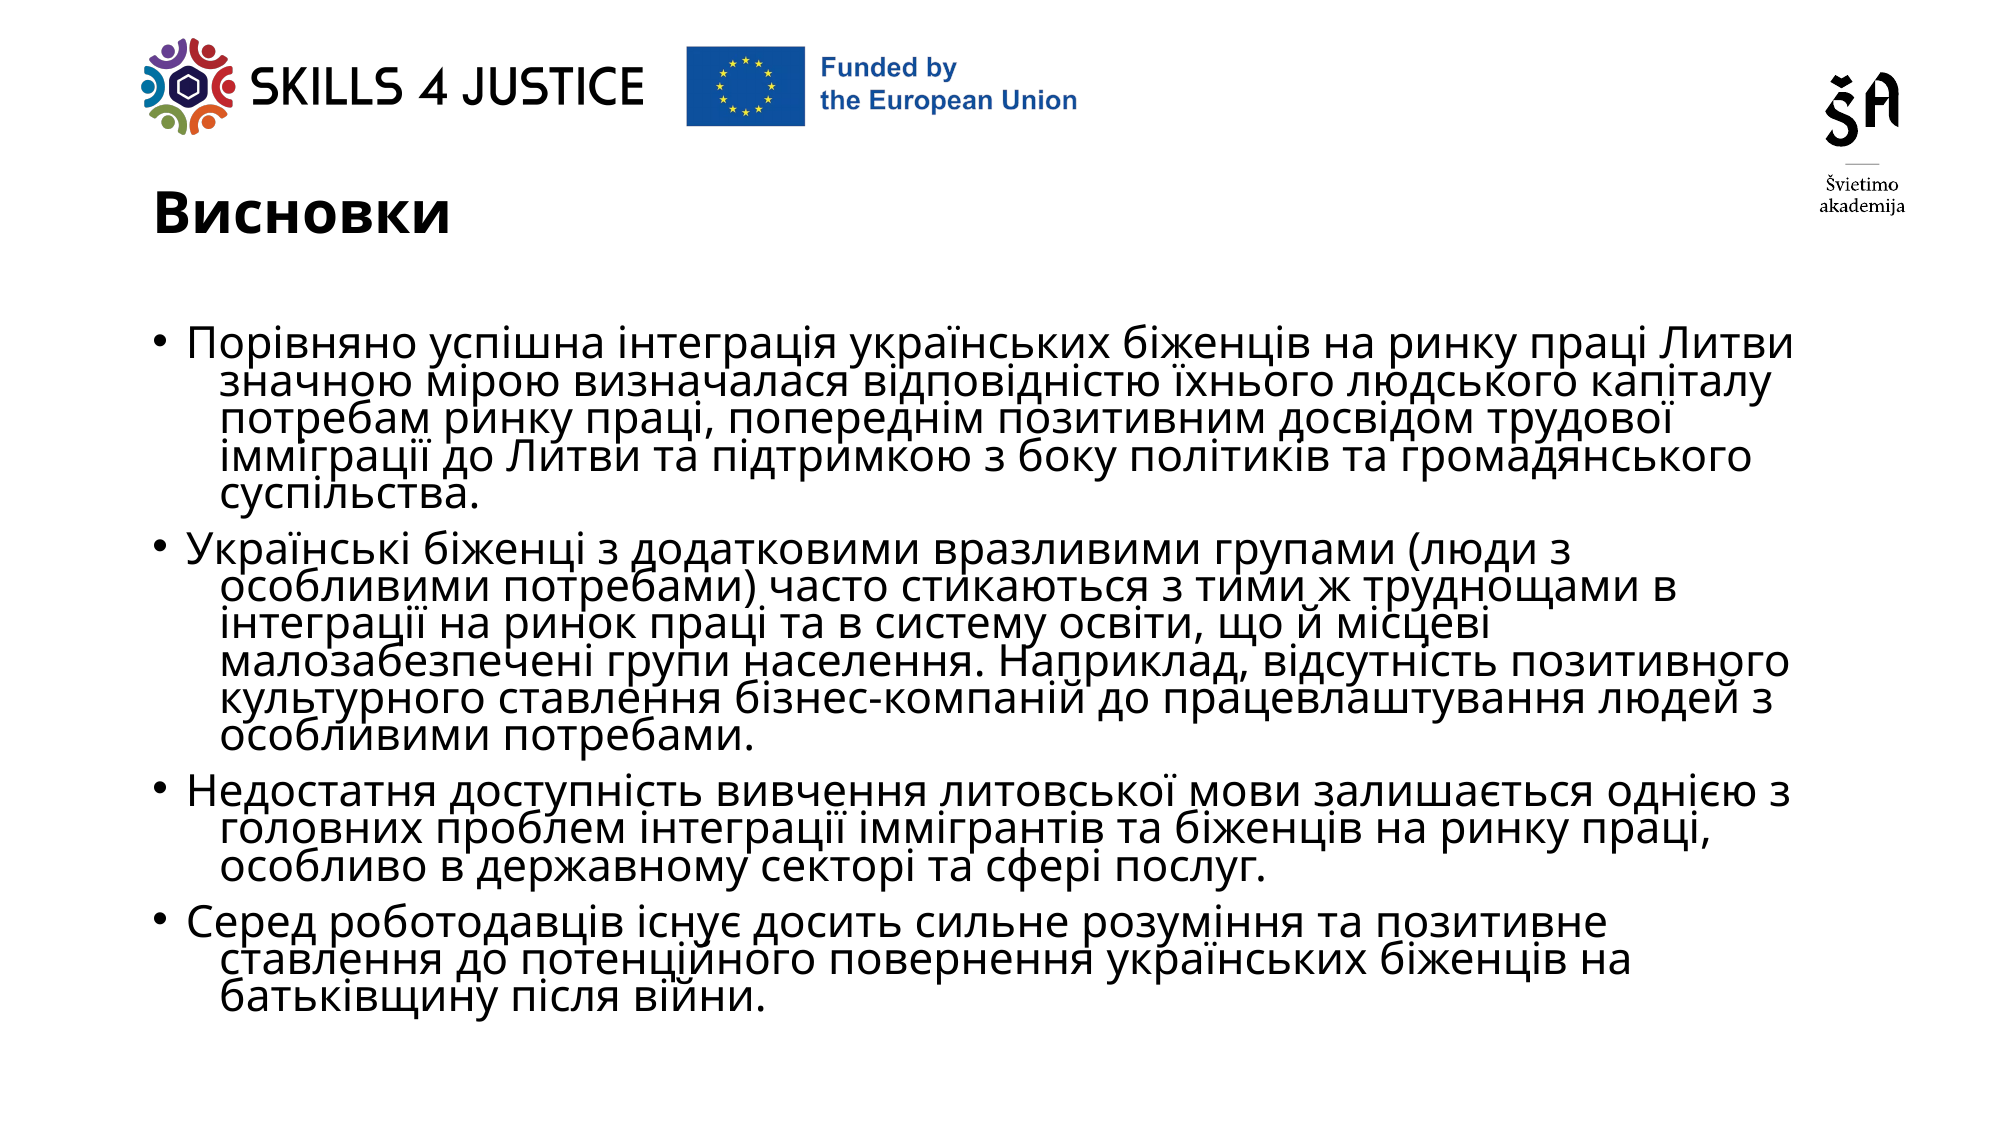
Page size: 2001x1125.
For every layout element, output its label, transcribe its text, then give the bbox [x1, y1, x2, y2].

title Висновки [137, 183, 1679, 291]
list Порівняно успішна інтеграція українських біженців на ринку праці Литви значною мірою визначалася відповідністю їхнього людського капіталу потребам ринку праці, попереднім позитивним досвідом трудової імміграції до Литви та підтримкою з боку політиків та громадянського суспільства. Українські біженці з додатковими вразливими групами (люди з особливими потребами) часто стикаються з тими ж труднощами в інтеграції на ринок праці та в систему освіти, що й місцеві малозабезпечені групи населення. Наприклад, відсутність позитивного культурного ставлення бізнес-компаній до працевлаштування людей з особливими потребами. Недостатня доступність вивчення литовської мови залишається однією з головних проблем інтеграції іммігрантів та біженців на ринку праці, особливо в державному секторі та сфері послуг. Серед роботодавців існує досить сильне розуміння та позитивне ставлення до потенційного повернення українських біженців на батьківщину після війни. [137, 321, 1958, 1098]
